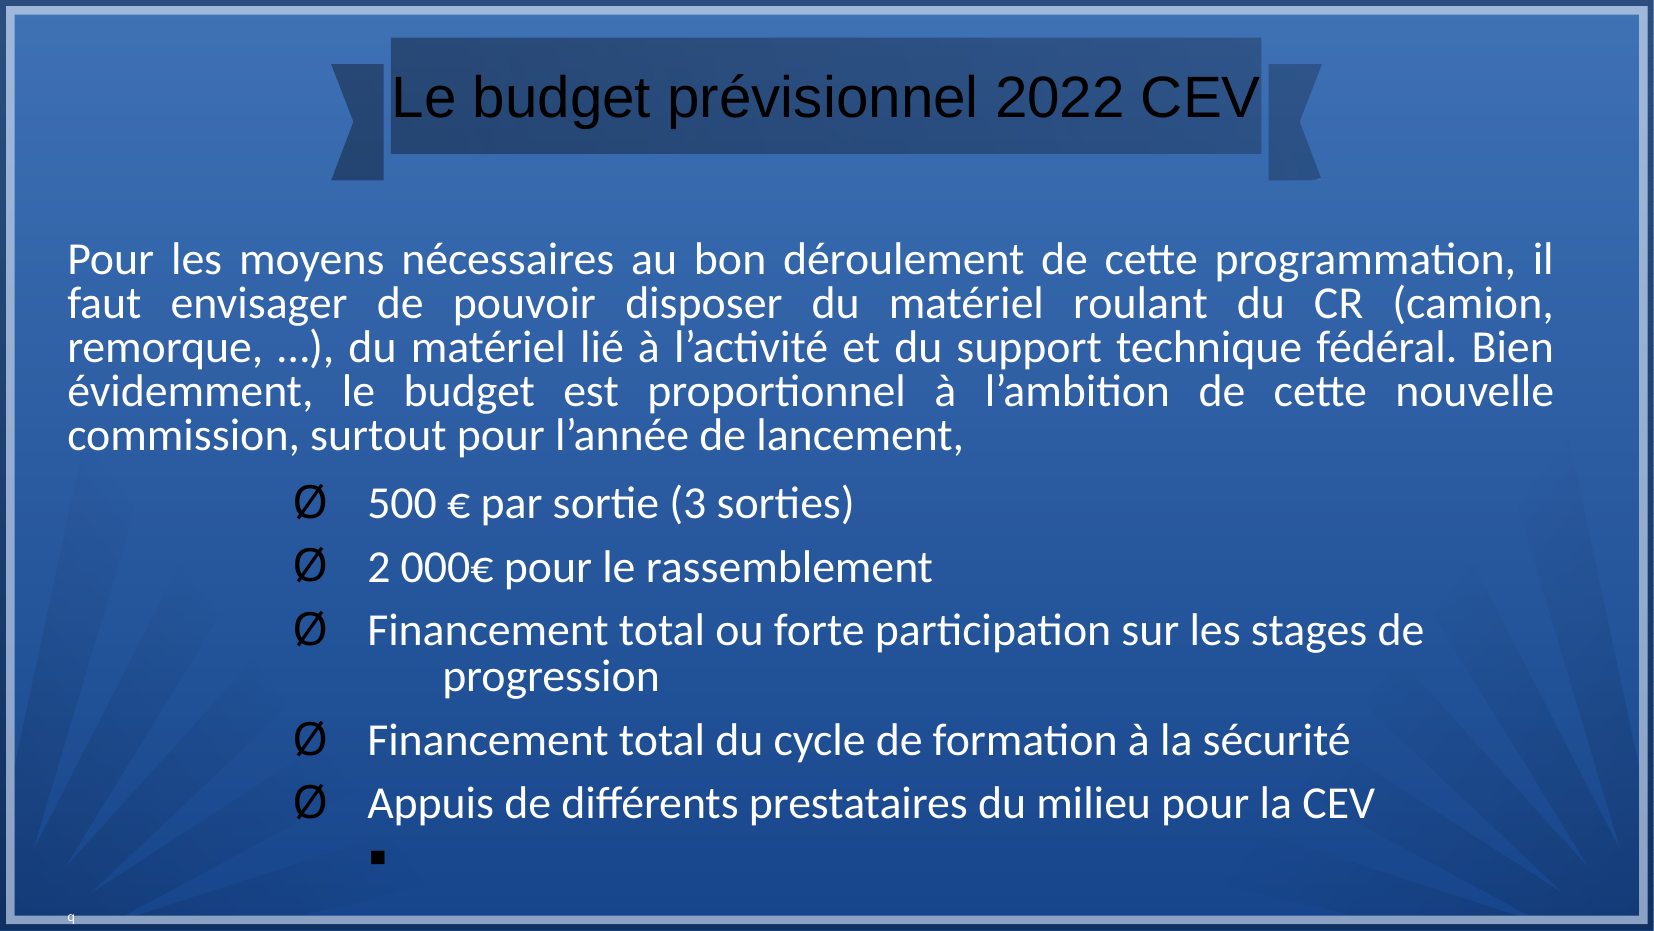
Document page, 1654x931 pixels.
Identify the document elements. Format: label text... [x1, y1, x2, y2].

list Pour les moyens nécessaires au bon déroulement de cette programmation, il faut envisager de pouvoir disposer du matériel roulant du CR (camion, remorque, …), du matériel lié à l’activité et du support technique fédéral. Bien évidemment, le budget est proportionnel à l’ambition de cette nouvelle commission, surtout pour l’année de lancement, 500 € par sortie (3 sorties) 2 000€ pour le rassemblement Financement total ou forte participation sur les stages de progression Financement total du cycle de formation à la sécurité Appuis de différents prestataires du milieu pour la CEV [67, 187, 1556, 911]
title Le budget prévisionnel 2022 CEV [389, 59, 1264, 130]
